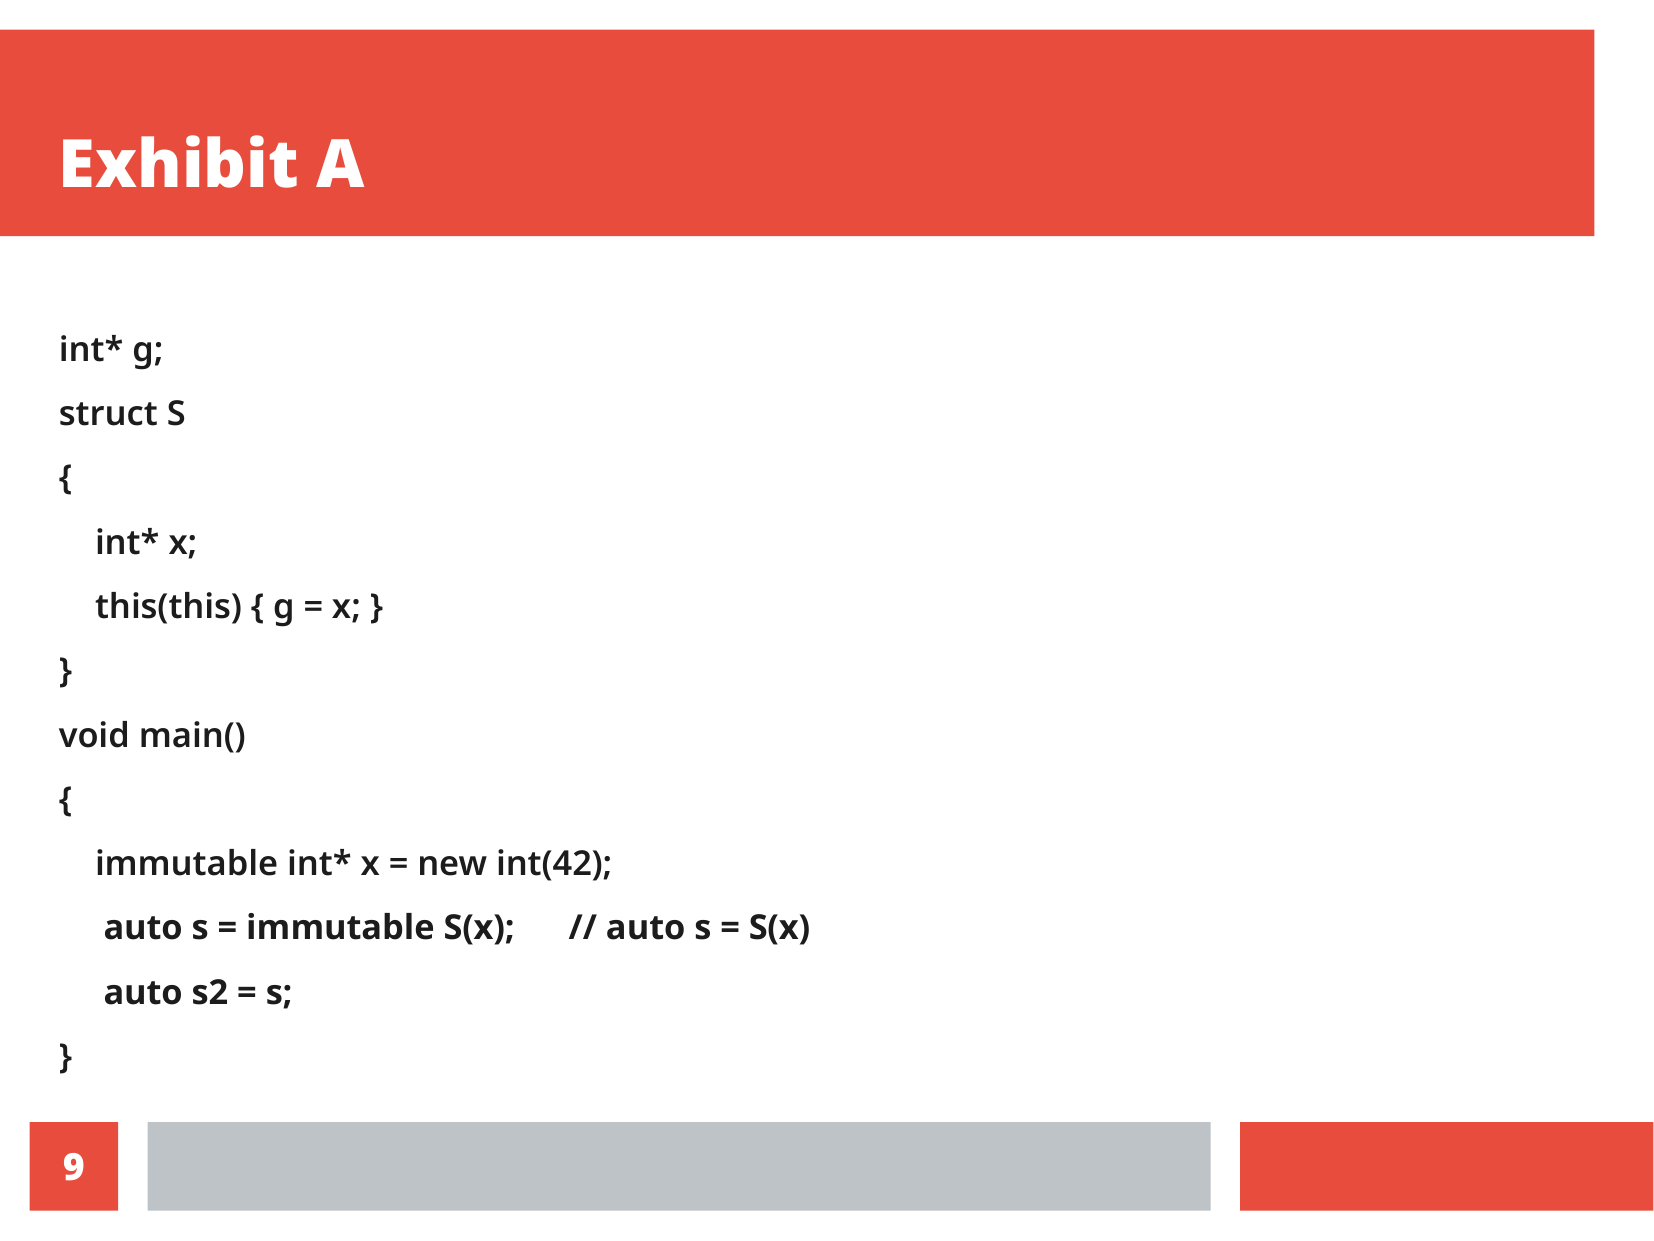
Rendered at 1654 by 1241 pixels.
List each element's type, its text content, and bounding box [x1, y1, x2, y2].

list int* g; struct S { int* x; this(this) { g = x; } } void main() { immutable int* x = new int(42); auto s = immutable S(x); // auto s = S(x) auto s2 = s; } [59, 324, 1565, 1093]
title Exhibit A [59, 59, 1595, 207]
